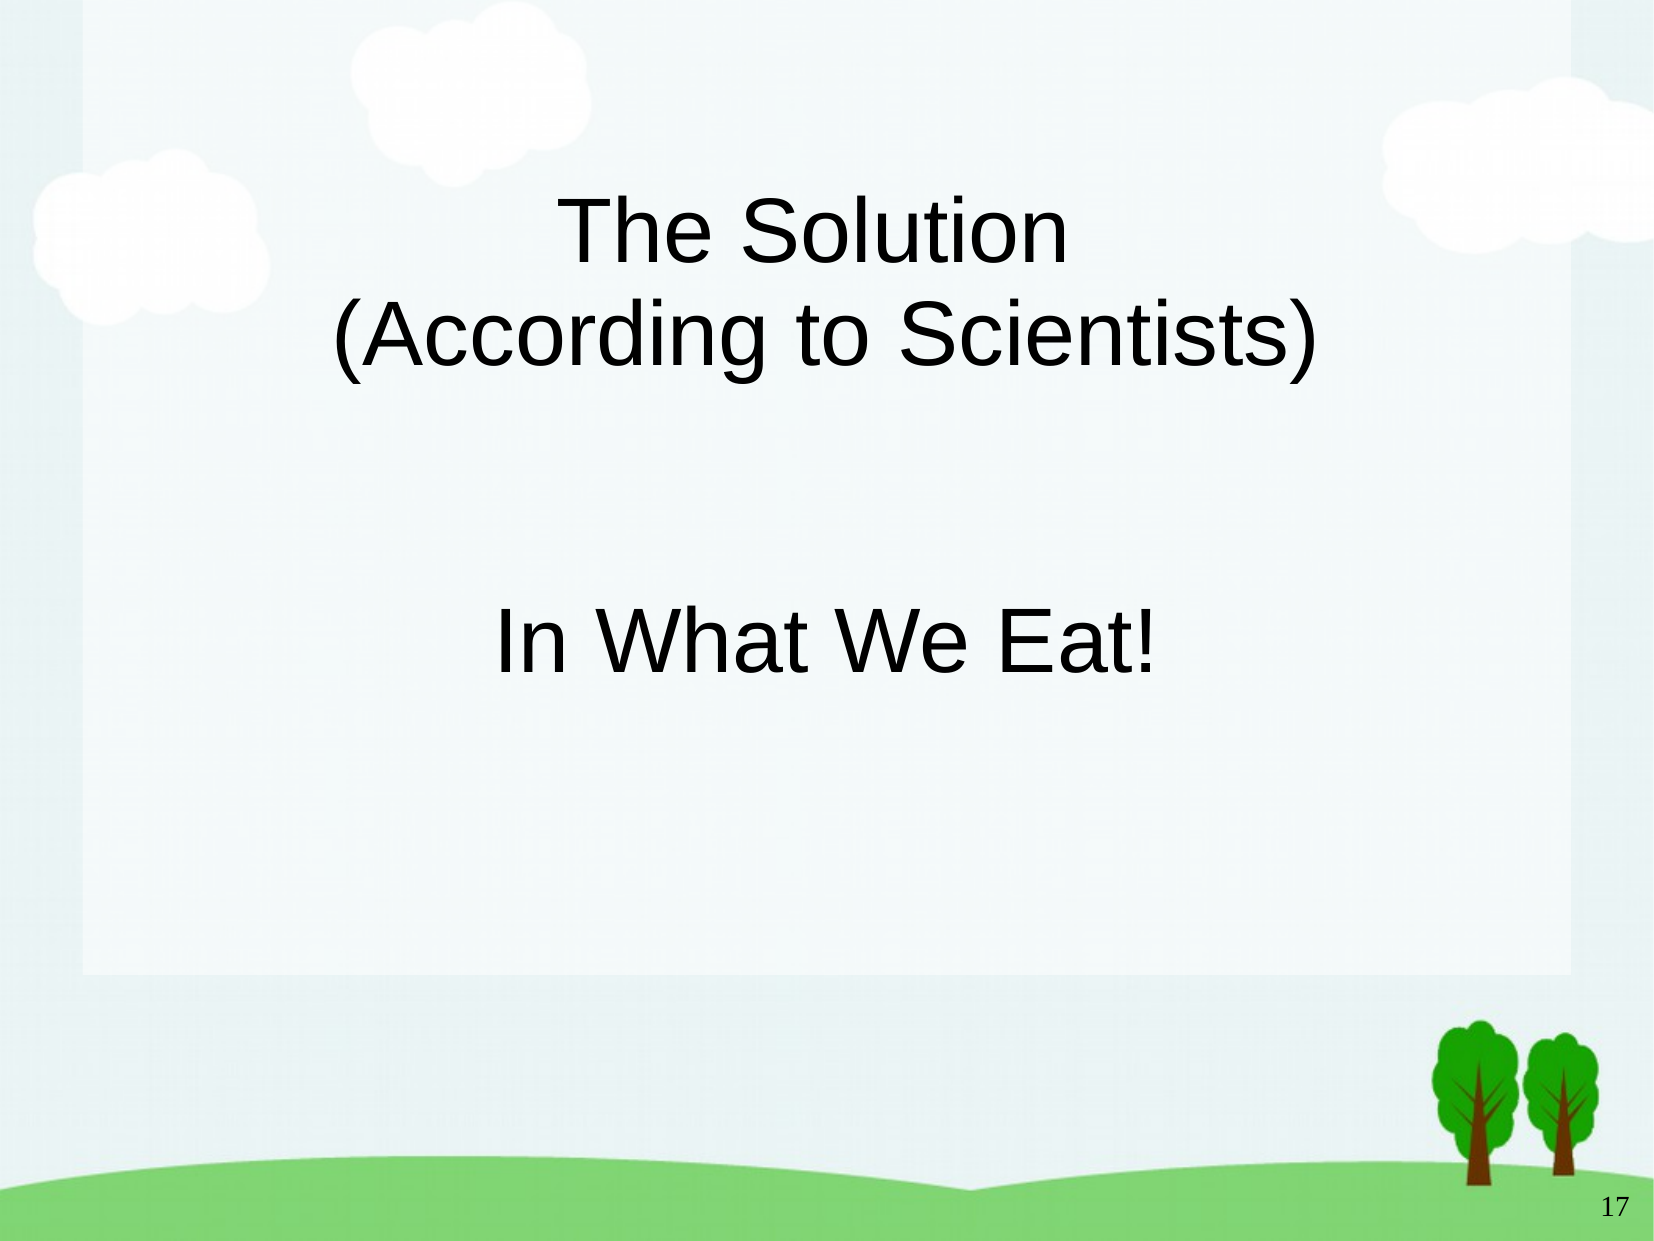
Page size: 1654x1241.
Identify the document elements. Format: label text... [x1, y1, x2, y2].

picture [0, 0, 1654, 1241]
title The Solution (According to Scientists) In What We Eat! [82, 0, 1571, 976]
